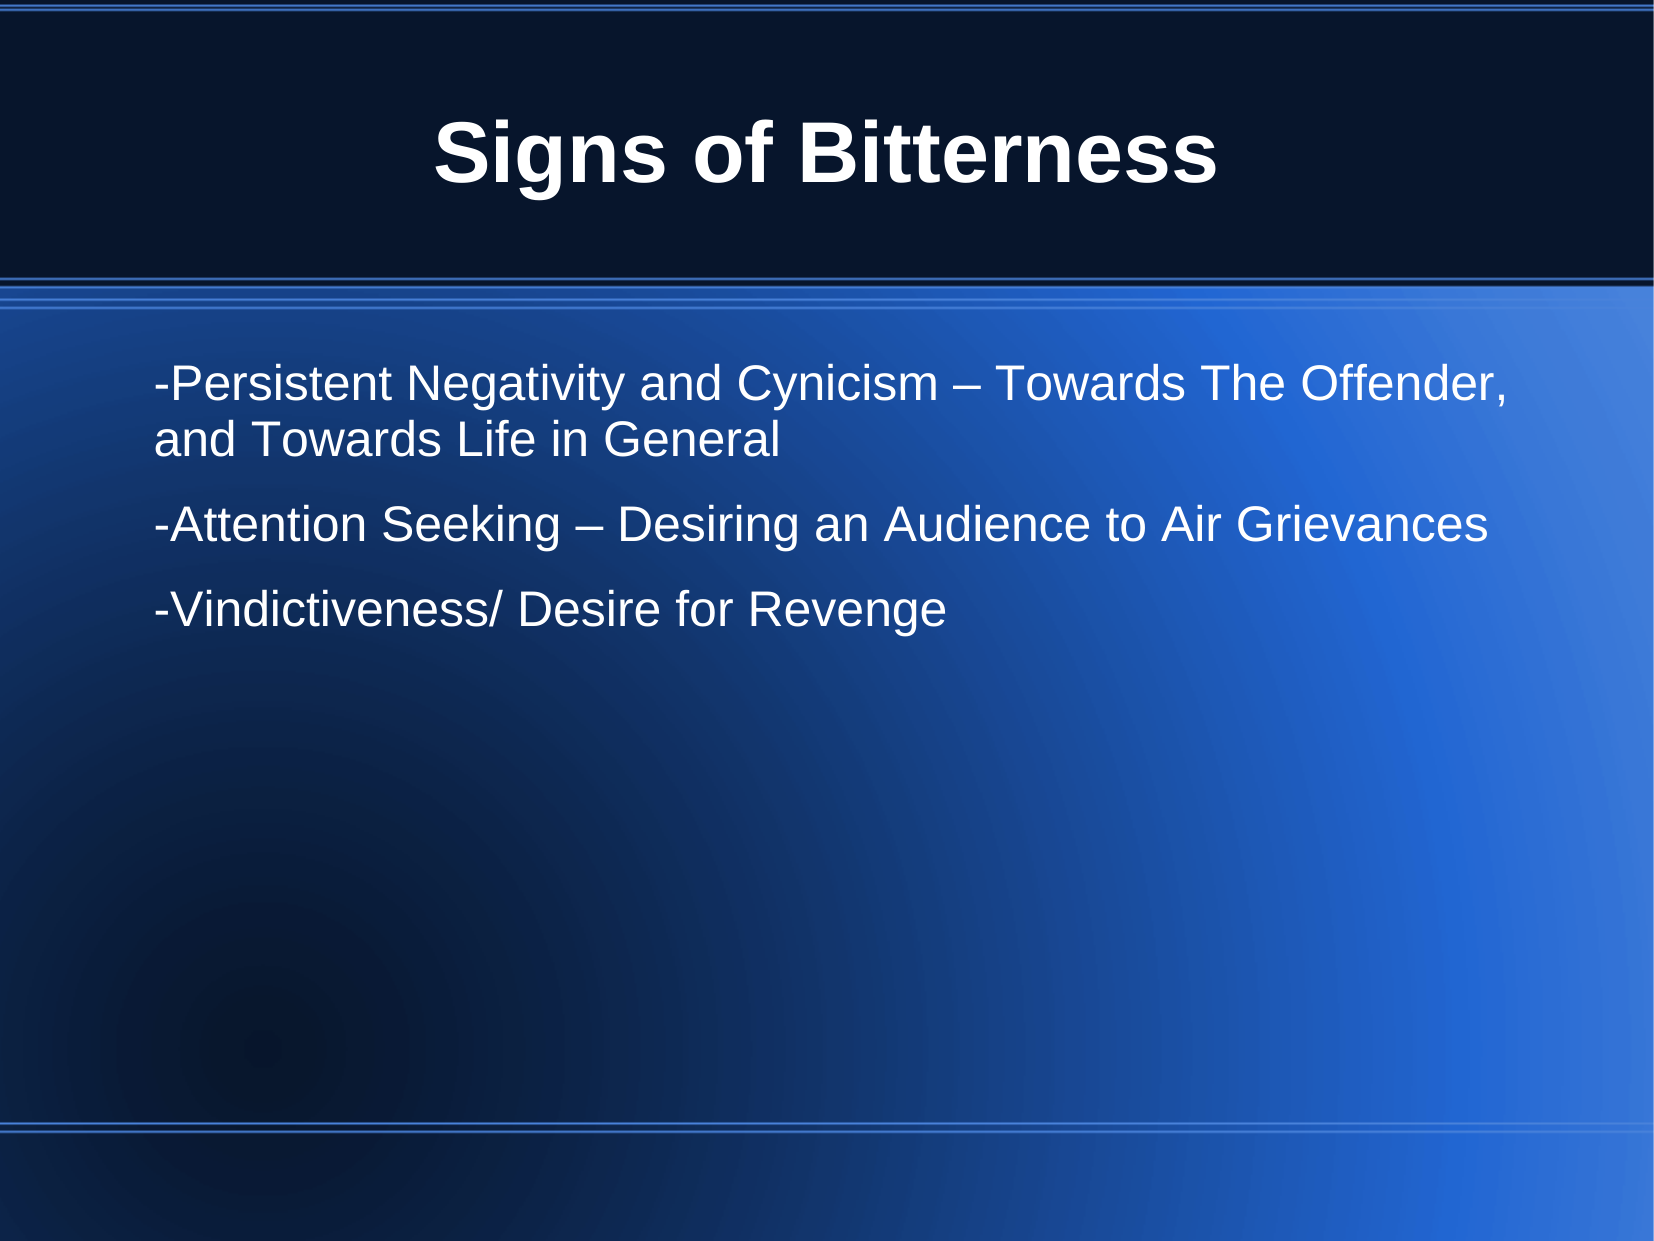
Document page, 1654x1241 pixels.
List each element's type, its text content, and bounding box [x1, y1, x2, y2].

list -Persistent Negativity and Cynicism – Towards The Offender, and Towards Life in General -Attention Seeking – Desiring an Audience to Air Grievances -Vindictiveness/ Desire for Revenge [82, 355, 1571, 1058]
title Signs of Bitterness [82, 49, 1571, 257]
picture [0, 0, 1654, 1241]
